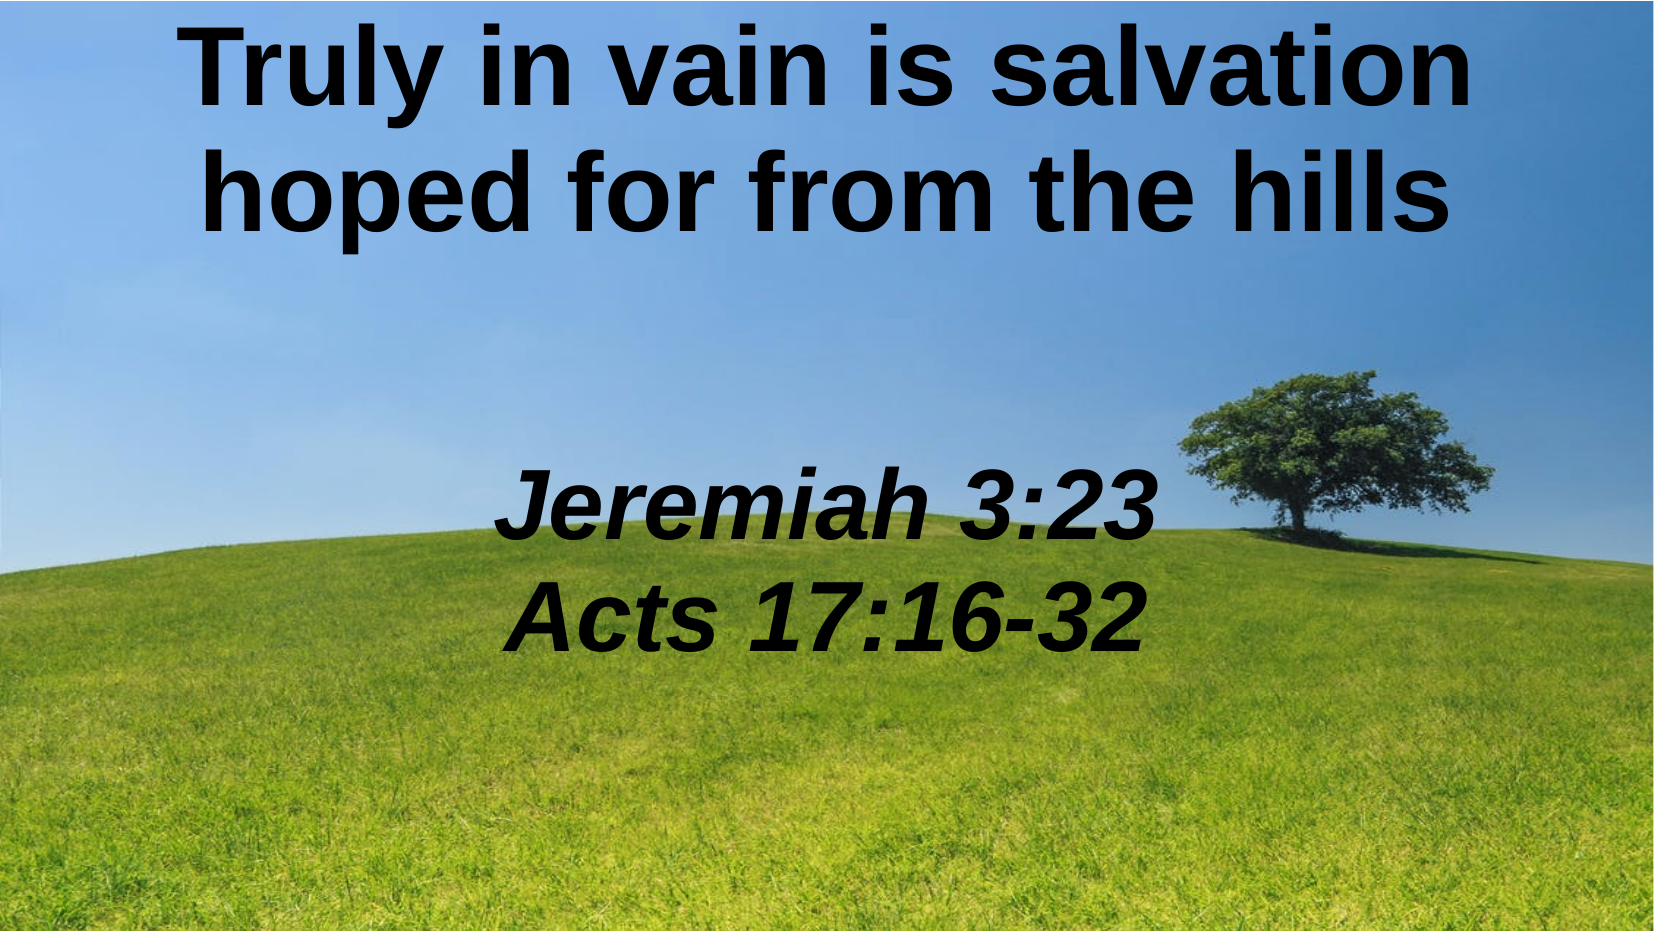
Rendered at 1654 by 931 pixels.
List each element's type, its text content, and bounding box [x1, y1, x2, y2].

title Truly in vain is salvation hoped for from the hills [82, 3, 1571, 251]
subtitle Jeremiah 3:23 Acts 17:16-32 [82, 251, 1571, 871]
picture [0, 1, 1654, 931]
